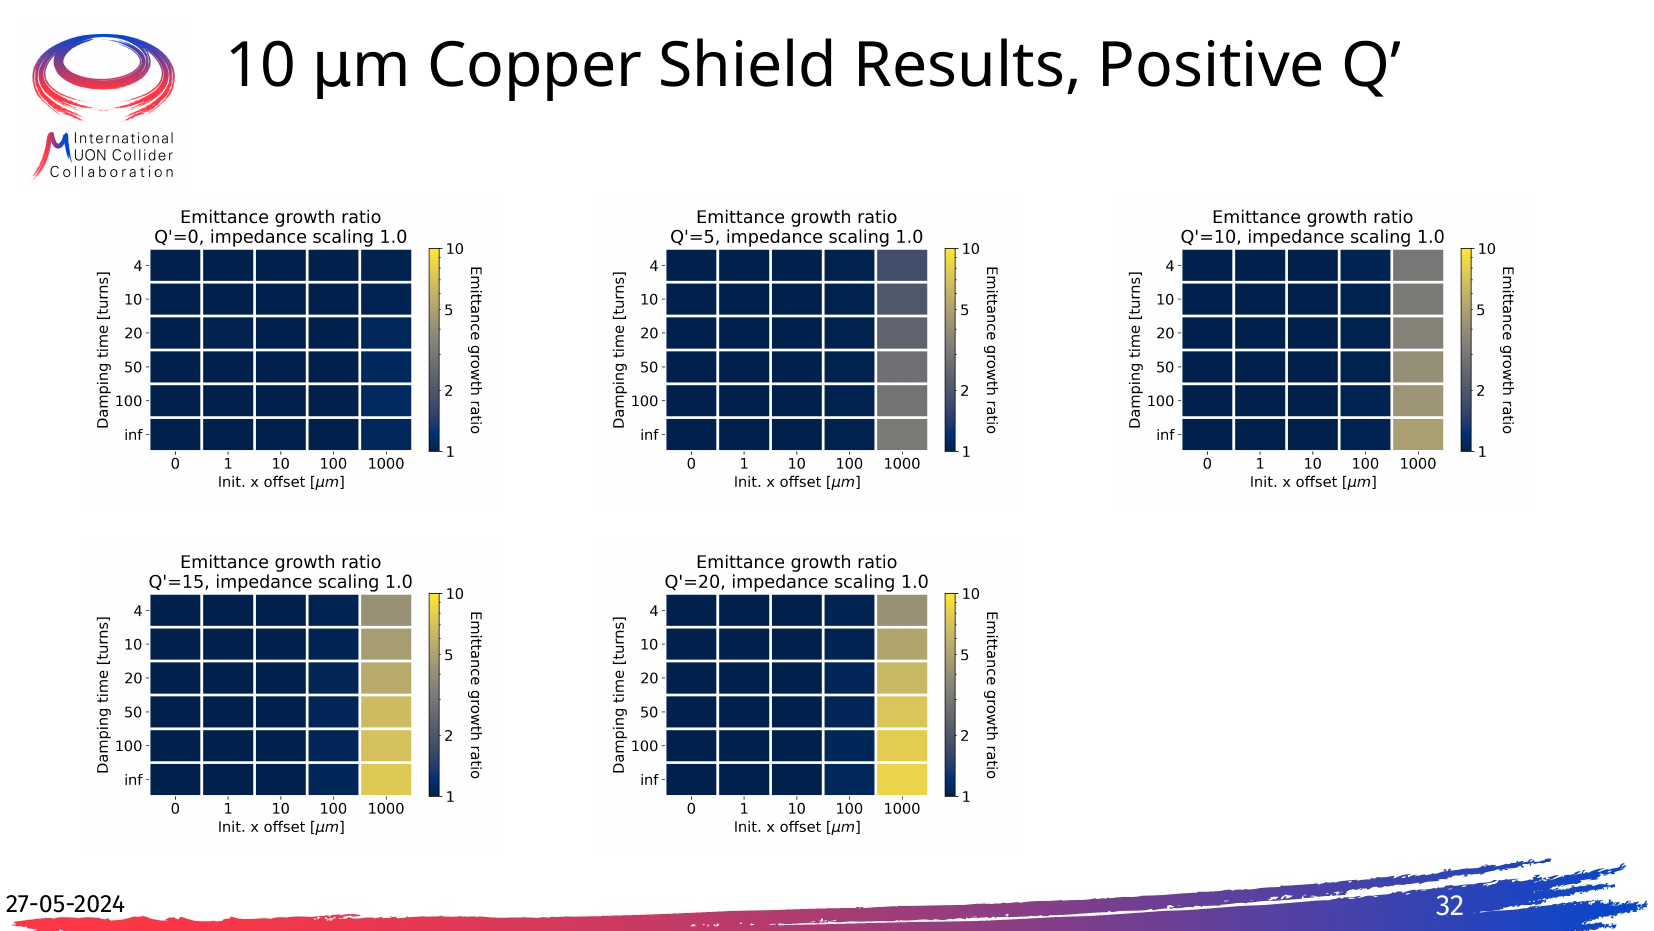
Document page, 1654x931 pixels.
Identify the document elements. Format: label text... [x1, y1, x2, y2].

title 10 μm Copper Shield Results, Positive Q’ [225, 19, 1571, 181]
picture [0, 539, 1654, 931]
picture [596, 194, 1017, 510]
picture [1112, 194, 1533, 510]
picture [21, 21, 188, 189]
picture [80, 194, 501, 510]
